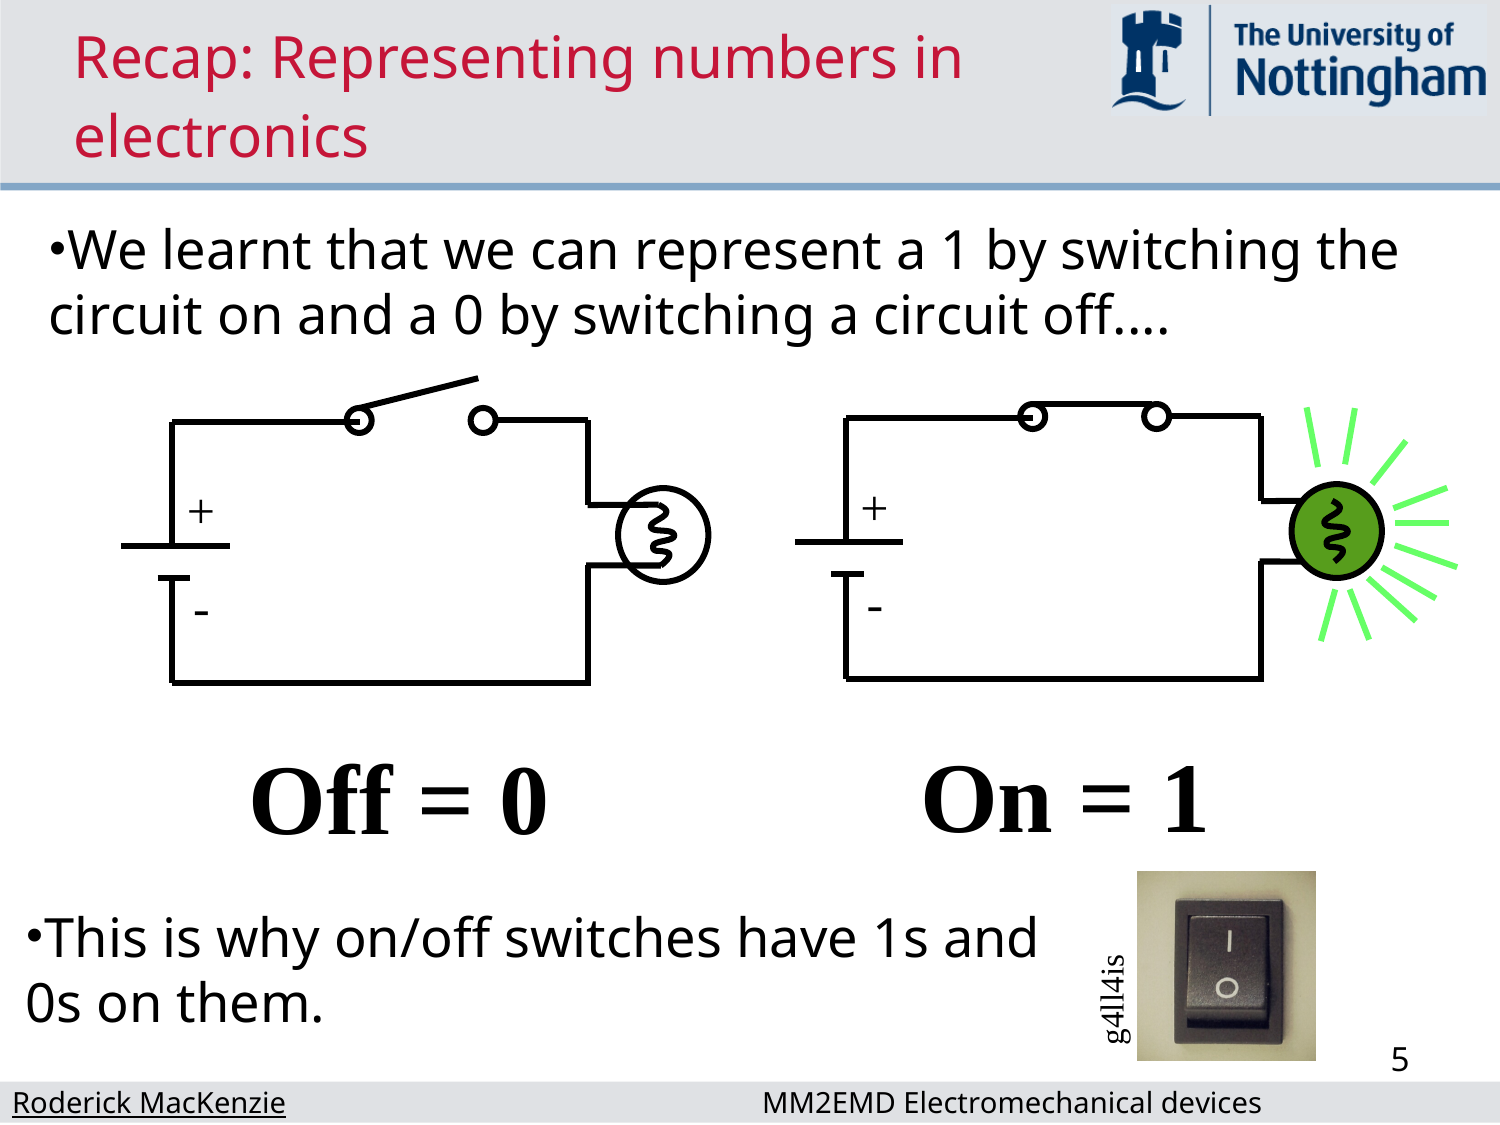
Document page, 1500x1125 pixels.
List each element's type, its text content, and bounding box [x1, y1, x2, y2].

picture [1137, 871, 1316, 1061]
text_box + [845, 467, 904, 543]
text_box - [178, 568, 225, 644]
text_box - [851, 564, 899, 640]
text_box + [172, 471, 230, 547]
title Recap: Representing numbers in electronics [59, 20, 988, 172]
text_box g4ll4is [1082, 894, 1138, 1061]
text_box <number> [1375, 1030, 1500, 1101]
text_box We learnt that we can represent a 1 by switching the circuit on and a 0 by switching a circuit off.... [622, 508, 670, 562]
text_box We learnt that we can represent a 1 by switching the circuit on and a 0 by switching a circuit off.... [638, 492, 705, 578]
text_box We learnt that we can represent a 1 by switching the circuit on and a 0 by switching a circuit off.... [33, 208, 1486, 588]
text_box This is why on/off switches have 1s and 0s on them. [10, 895, 1084, 1041]
text_box [1291, 484, 1382, 578]
text_box On = 1 [905, 725, 1323, 860]
picture [1111, 4, 1487, 116]
text_box Off = 0 [233, 727, 664, 863]
